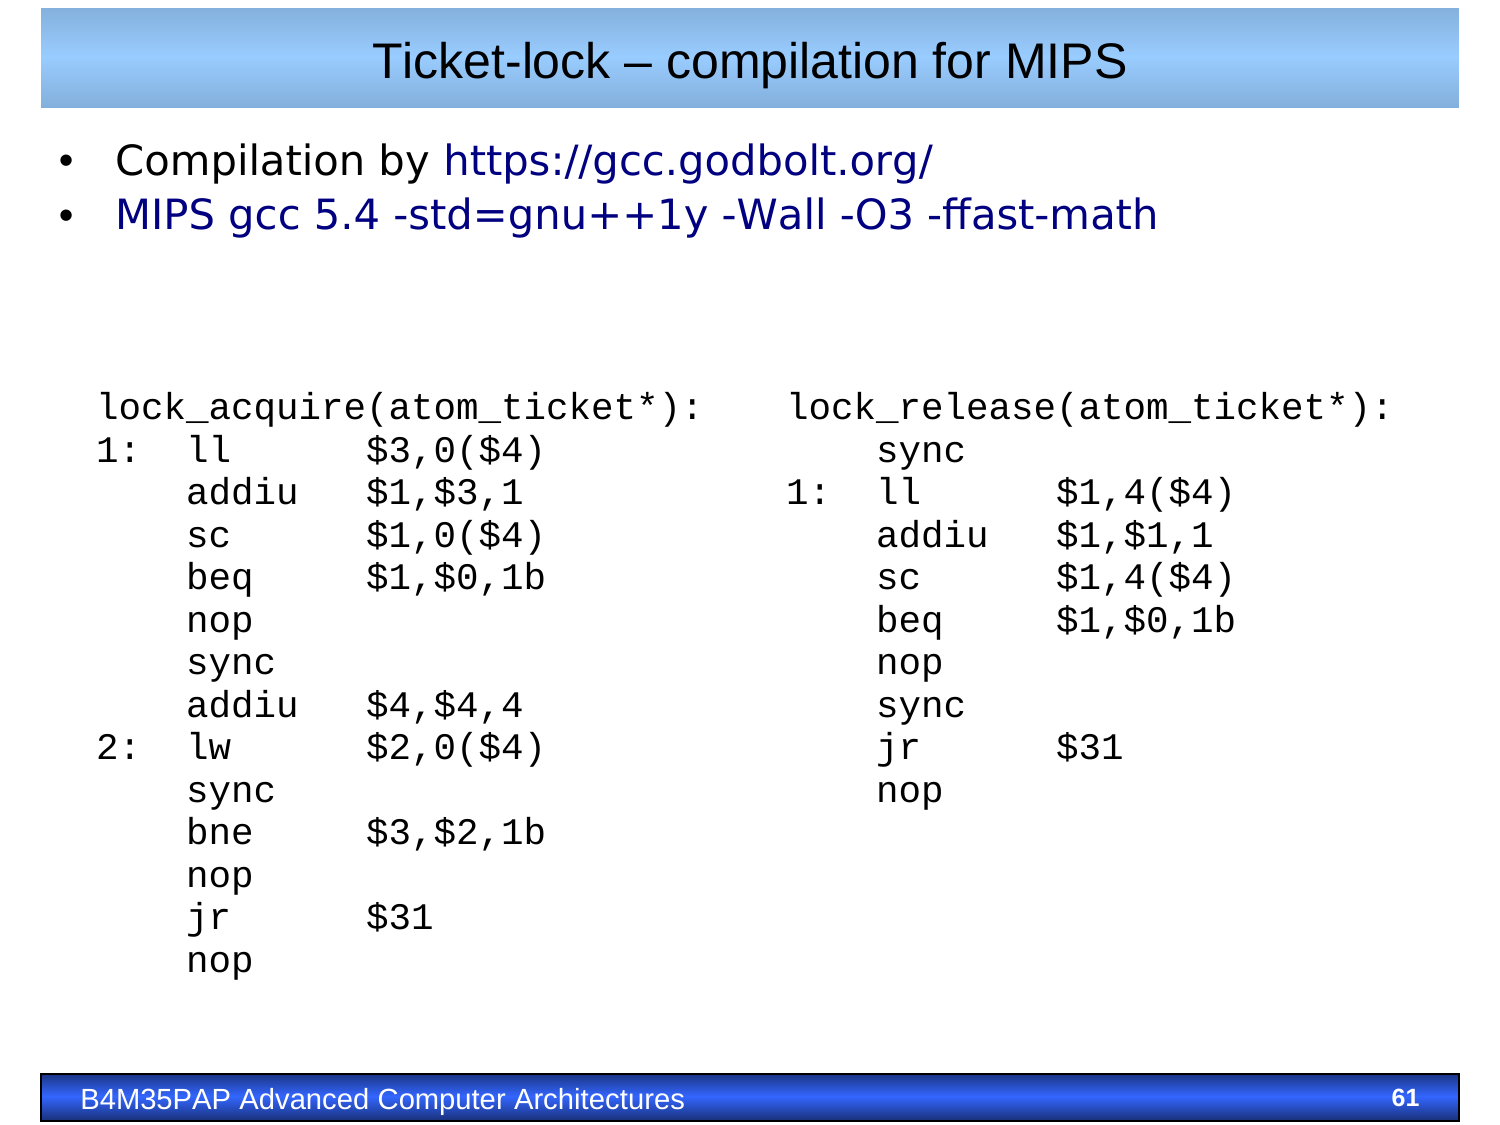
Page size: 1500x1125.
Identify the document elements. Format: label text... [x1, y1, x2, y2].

title Ticket-lock – compilation for MIPS [41, 8, 1459, 108]
list Compilation by https://gcc.godbolt.org/ MIPS gcc 5.4 -std=gnu++1y -Wall -O3 -ffast-math [44, 128, 1458, 1056]
text_box lock_release(atom_ticket*): sync 1: ll $1,4($4) addiu $1,$1,1 sc $1,4($4) beq $1,$0,1b nop sync jr $31 nop [771, 380, 1444, 1034]
